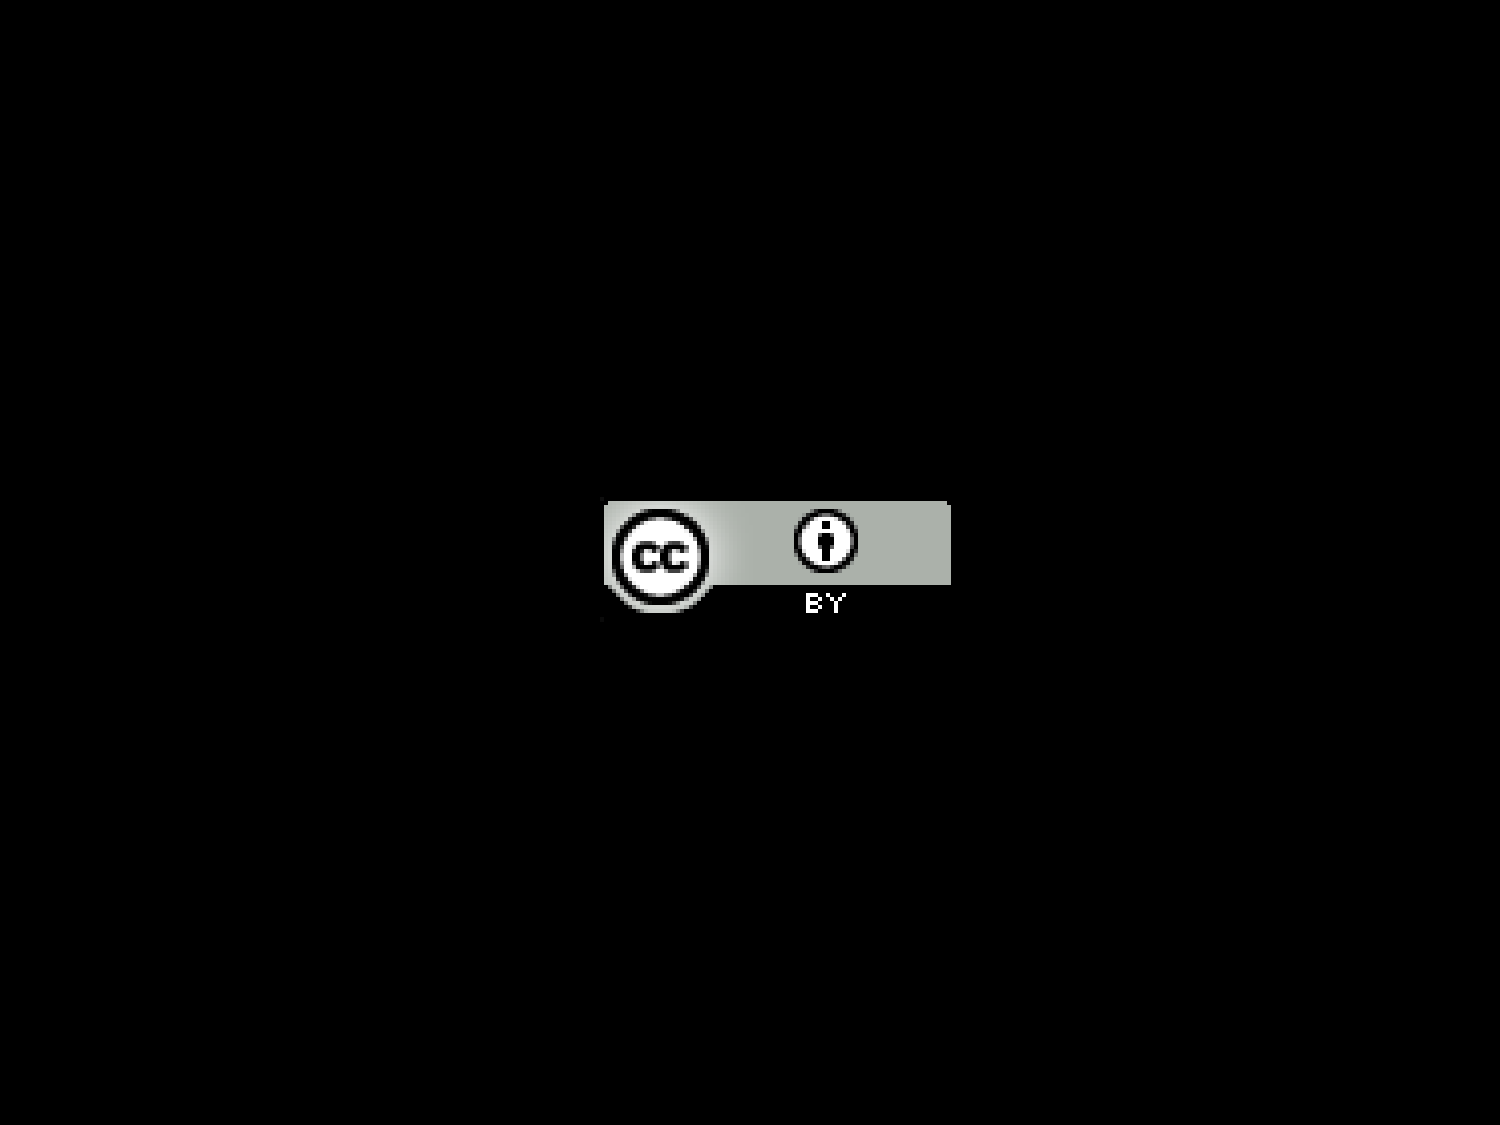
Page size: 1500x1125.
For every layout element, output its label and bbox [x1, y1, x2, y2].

picture [600, 497, 956, 622]
